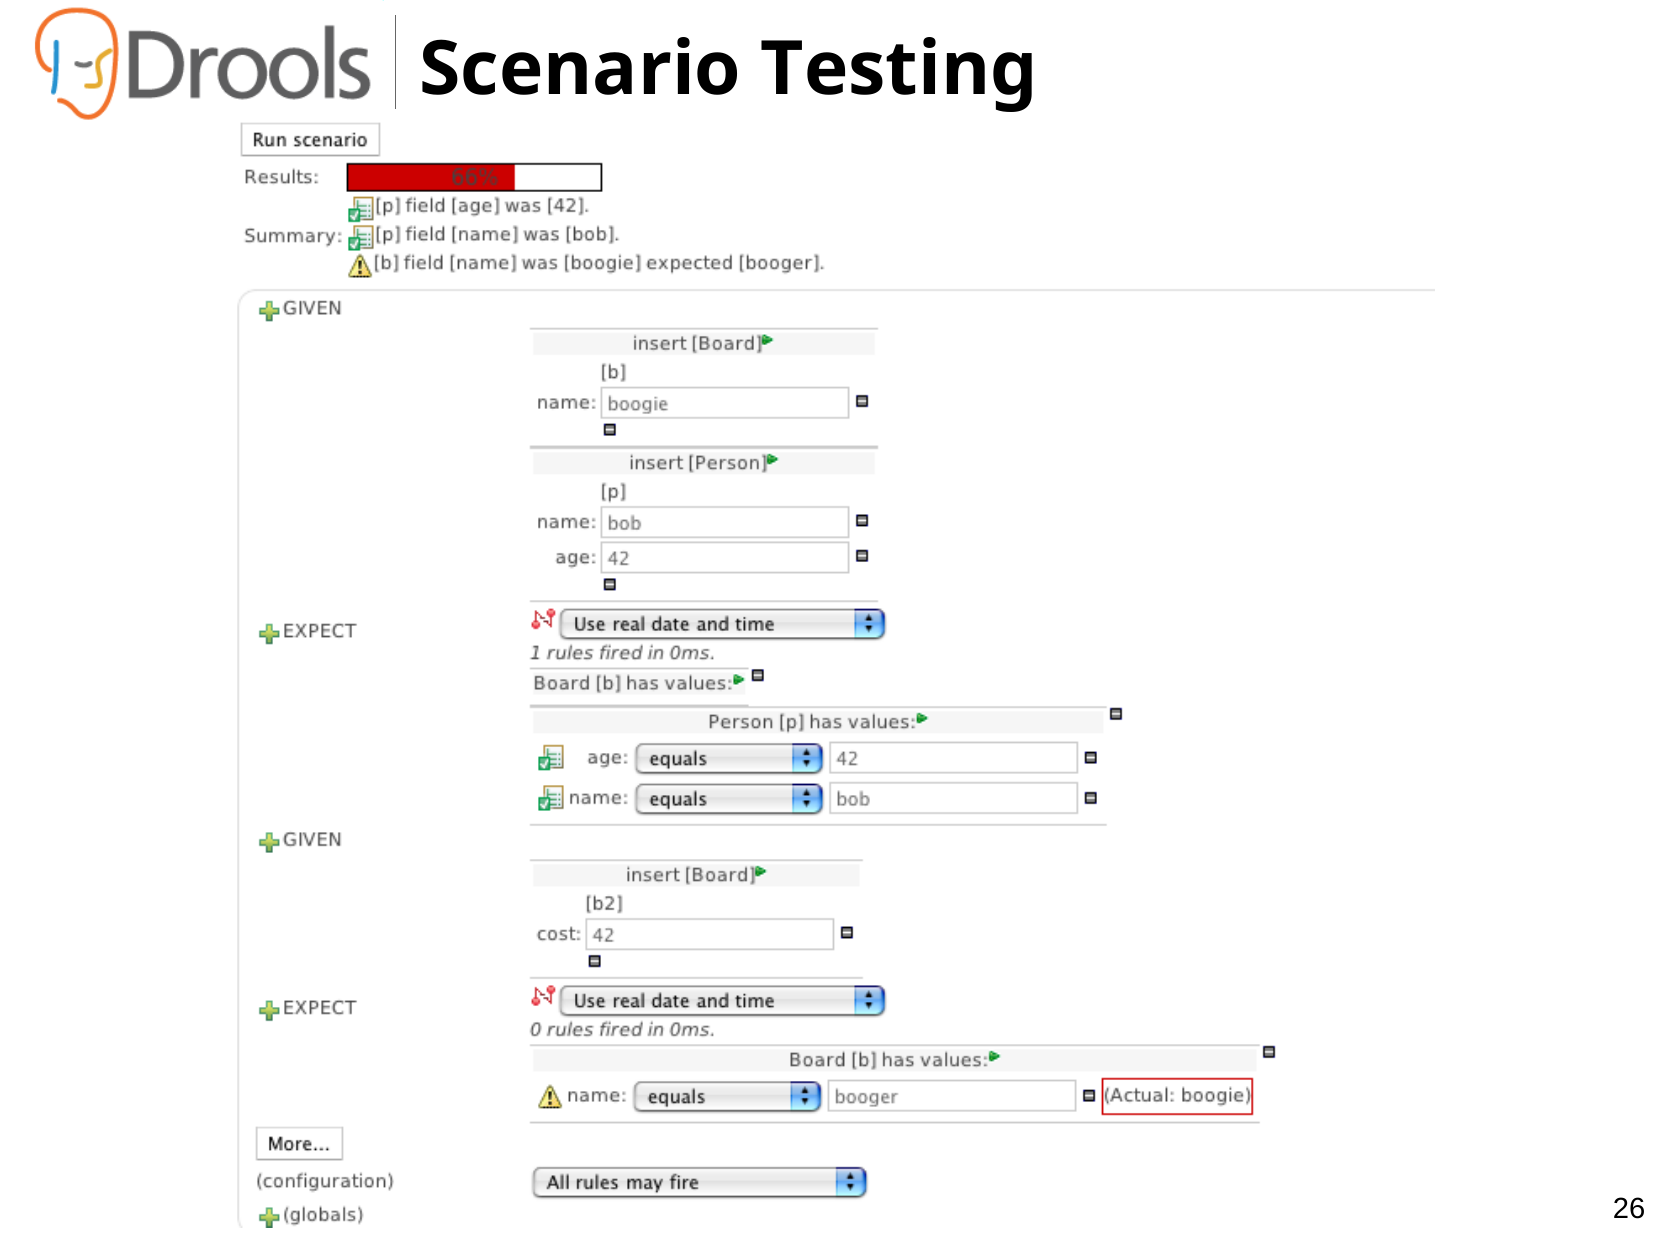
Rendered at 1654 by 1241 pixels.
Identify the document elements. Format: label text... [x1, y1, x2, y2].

title Scenario Testing [419, 12, 1630, 118]
picture [29, 0, 1435, 1228]
